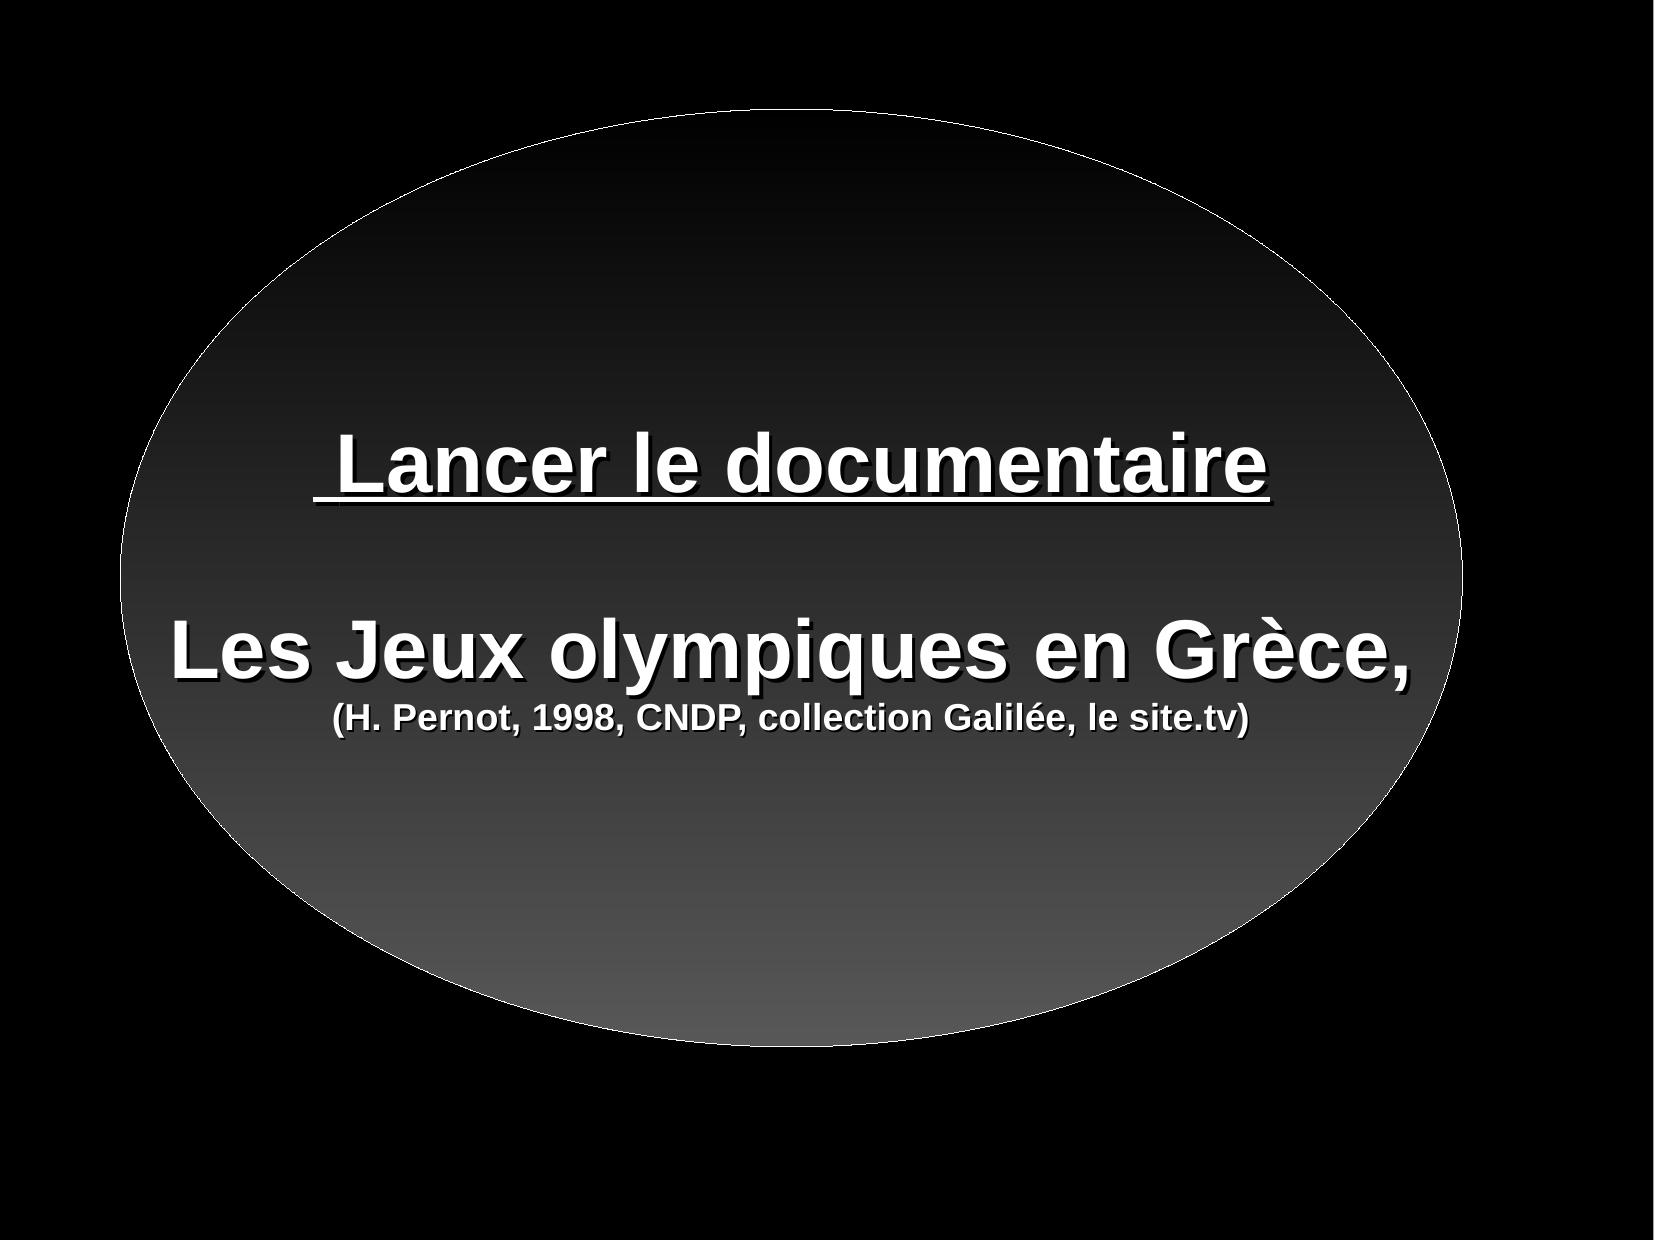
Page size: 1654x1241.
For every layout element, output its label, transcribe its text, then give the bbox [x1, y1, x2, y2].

text_box Lancer le documentaire Les Jeux olympiques en Grèce, (H. Pernot, 1998, CNDP, collection Galilée, le site.tv) [120, 109, 1463, 1047]
